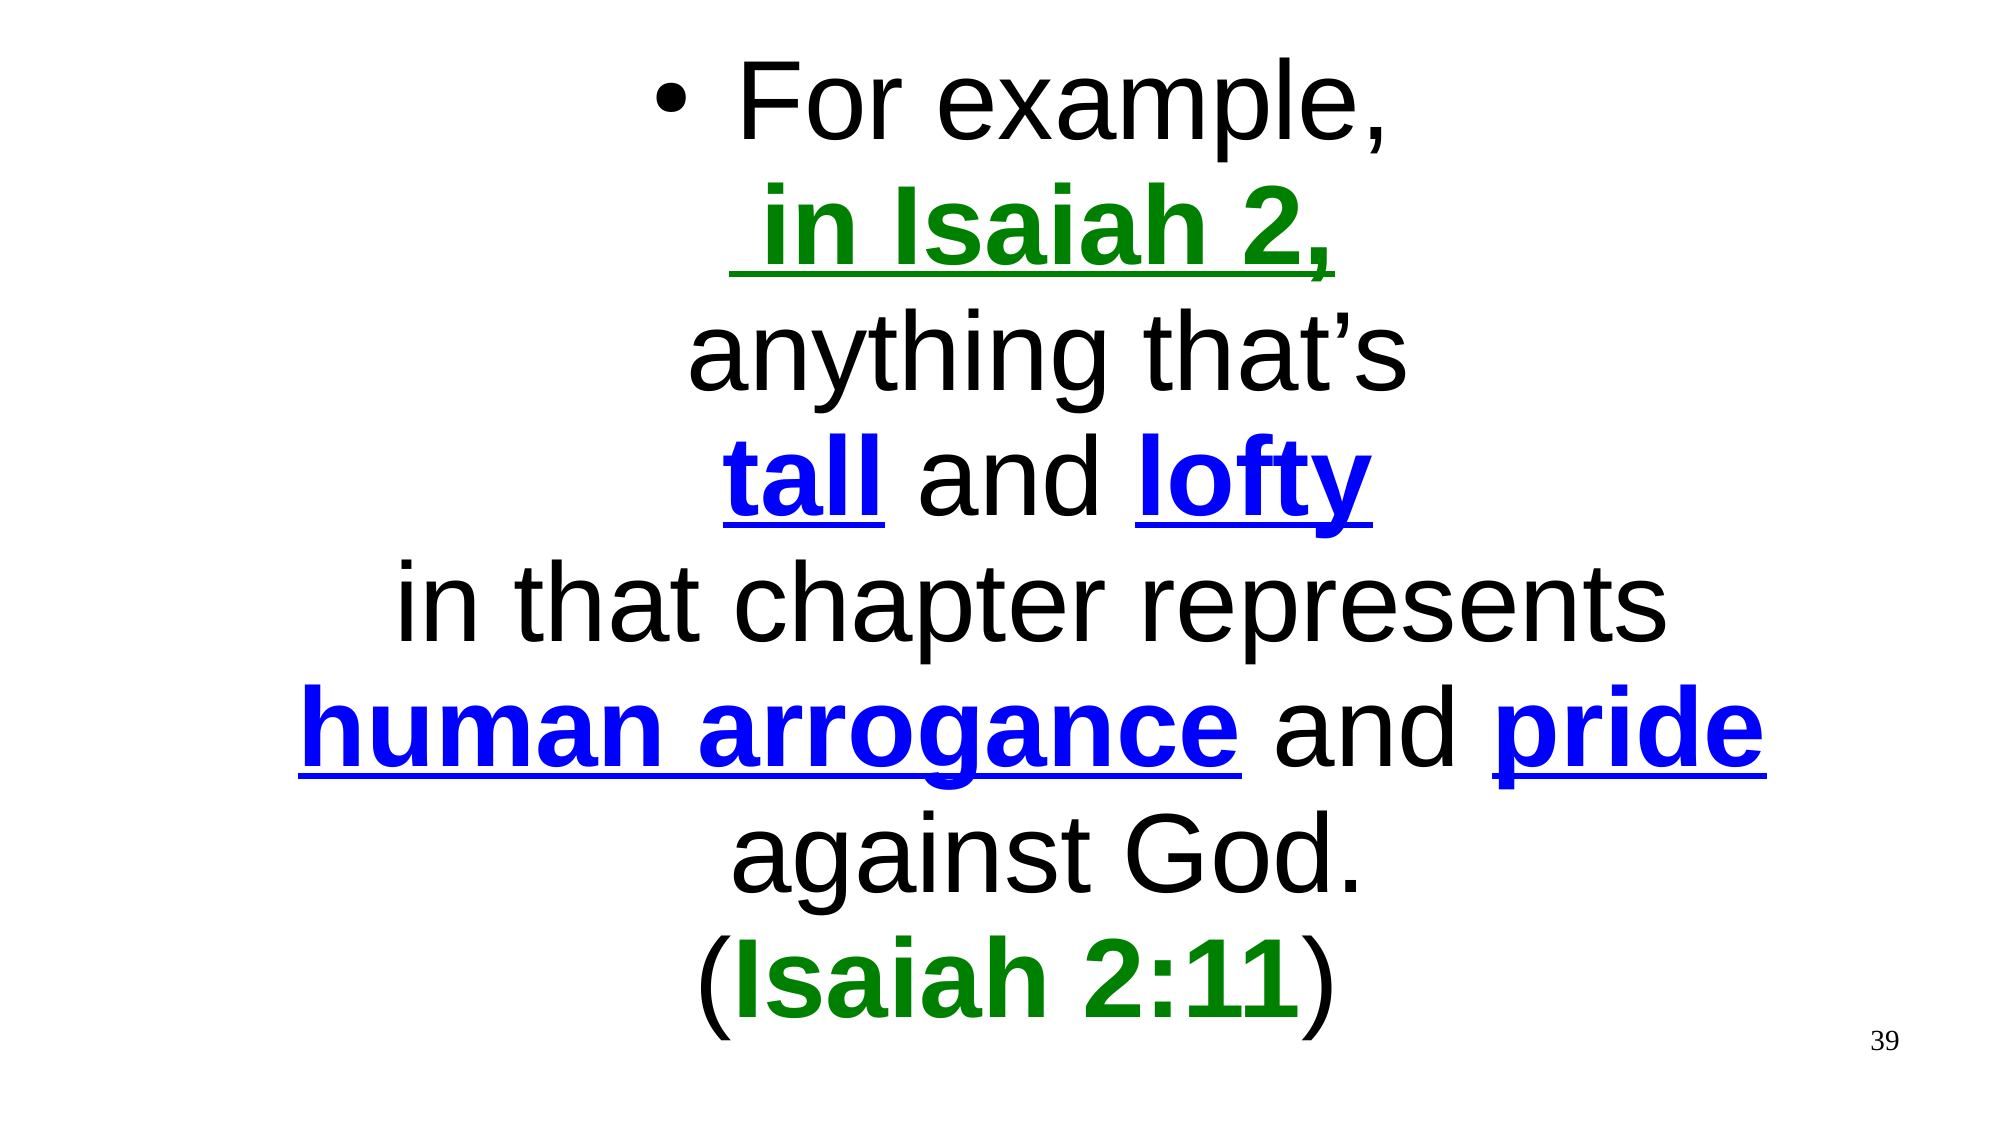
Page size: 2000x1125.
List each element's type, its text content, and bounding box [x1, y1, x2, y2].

list For example, in Isaiah 2, anything that’s tall and lofty in that chapter represents human arrogance and pride against God. (Isaiah 2:11) [37, 37, 1988, 1088]
